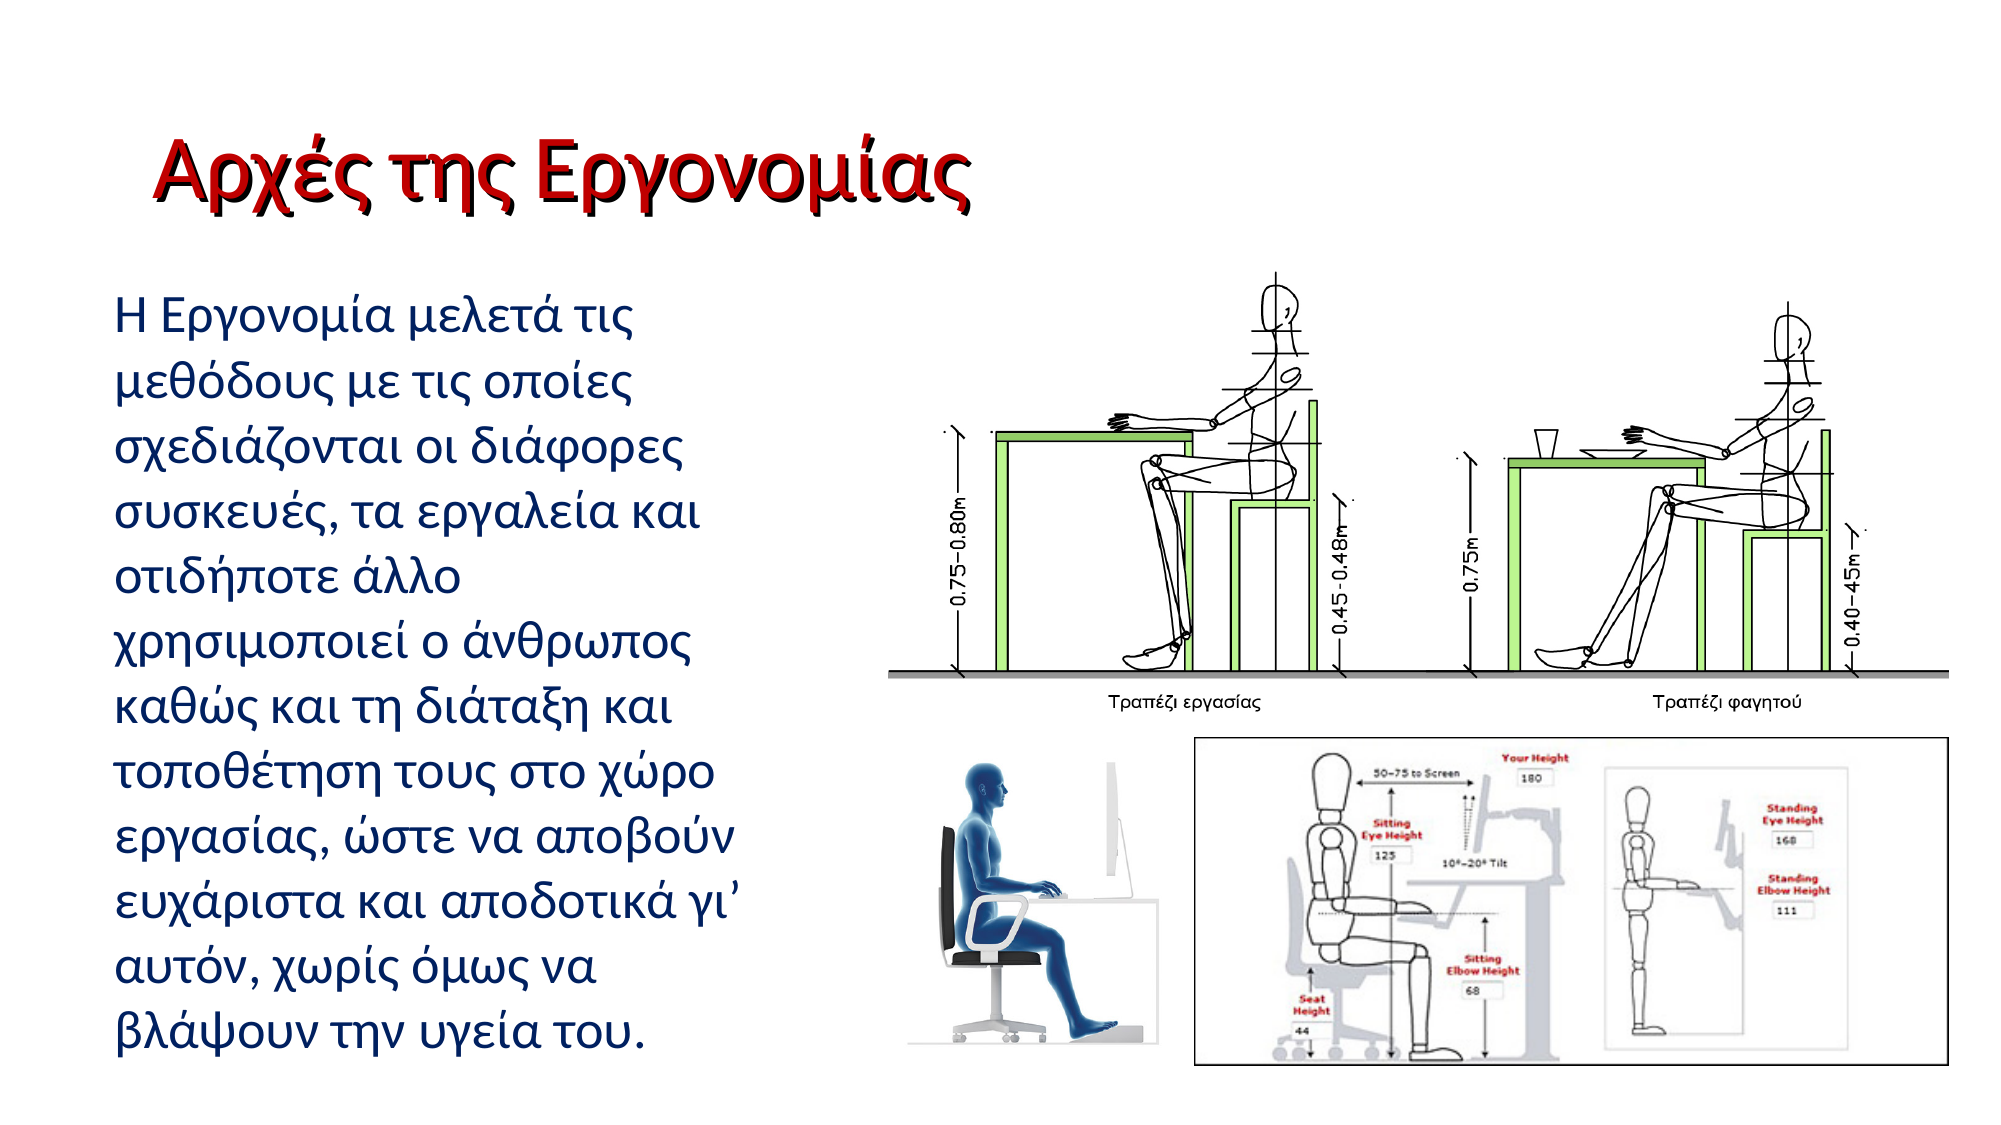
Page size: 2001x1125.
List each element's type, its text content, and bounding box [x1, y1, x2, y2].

picture [888, 737, 1178, 1066]
picture [888, 271, 1949, 712]
list Η Εργονομία μελετά τις μεθόδους με τις οποίες σχεδιάζονται οι διάφορες συσκευές, τα εργαλεία και οτιδήποτε άλλο χρησιμοποιεί ο άνθρωπος καθώς και τη διάταξη και τοποθέτηση τους στο χώρο εργασίας, ώστε να αποβούν ευχάριστα και αποδοτικά γι’ αυτόν, χωρίς όμως να βλάψουν την υγεία του. [99, 271, 761, 1086]
title Αρχές της Εργονομίας [137, 59, 1863, 278]
picture [1194, 737, 1949, 1066]
